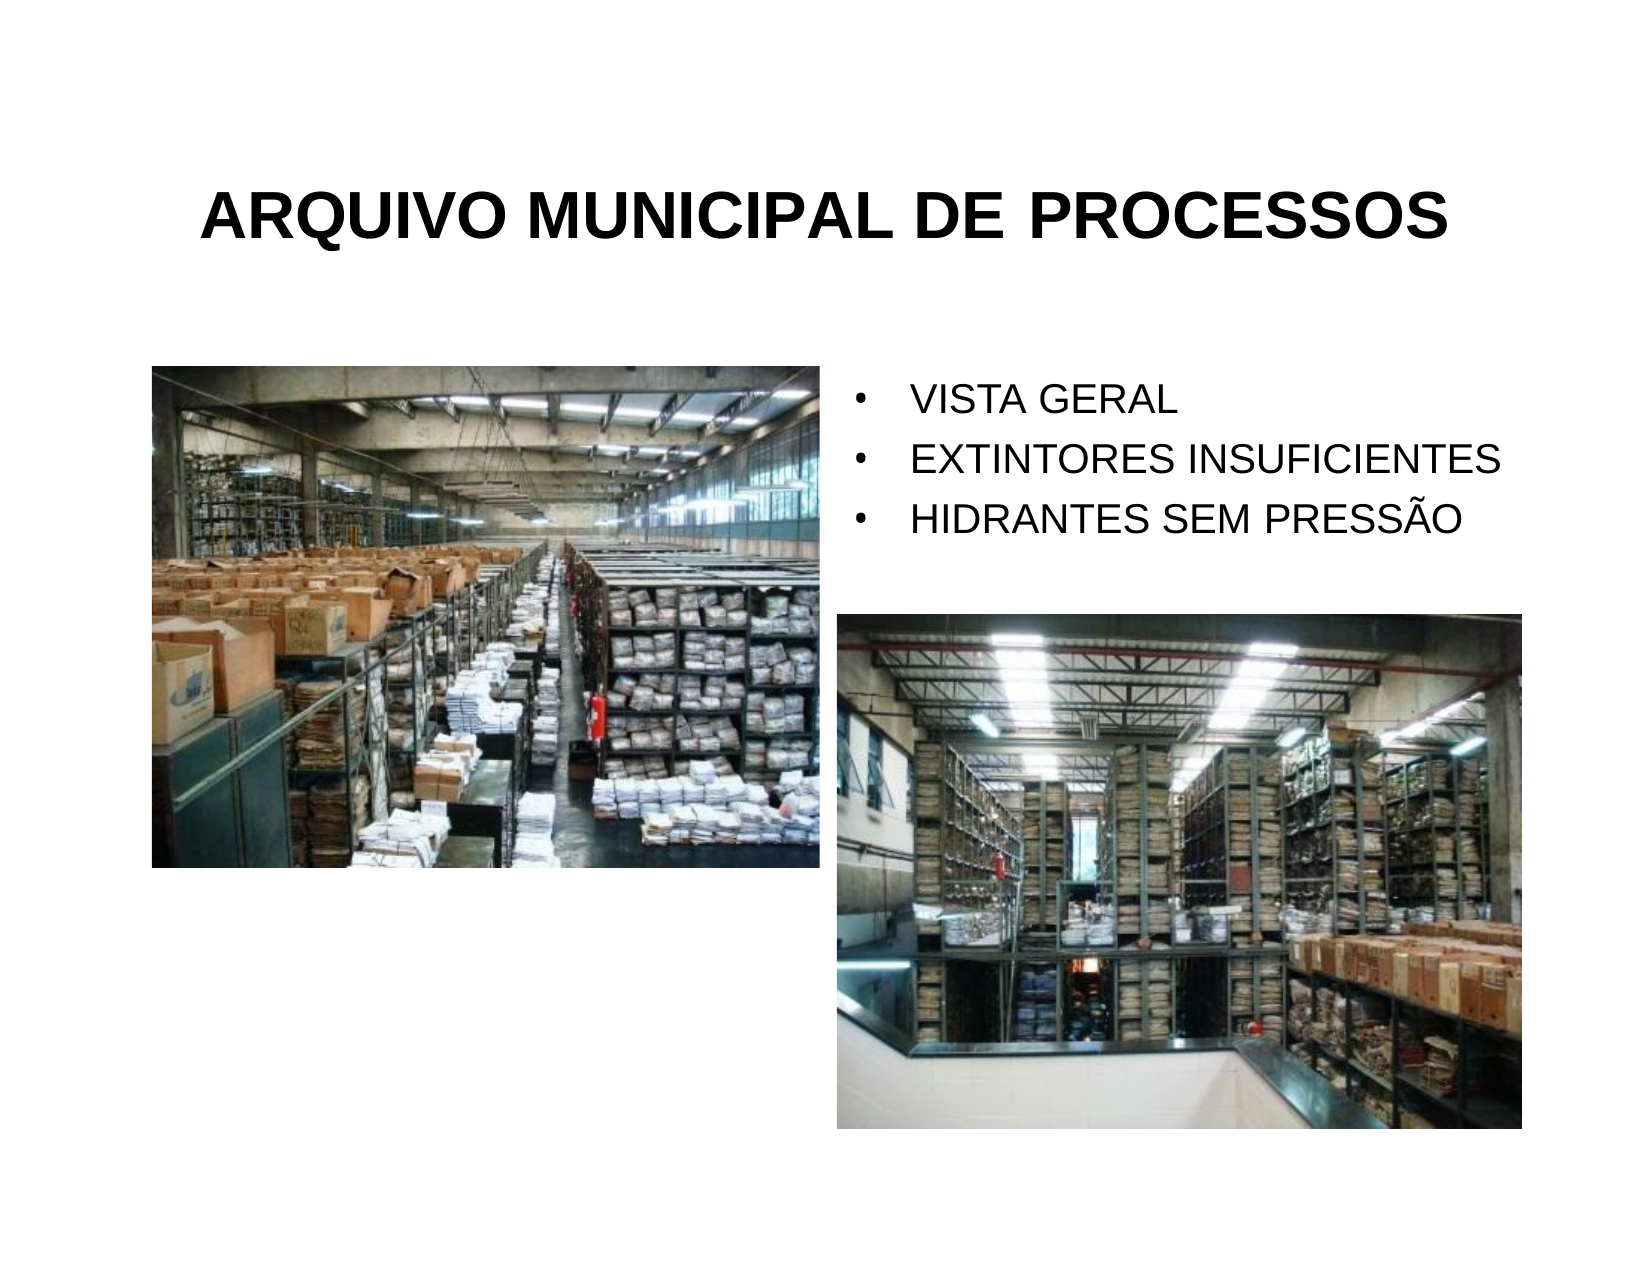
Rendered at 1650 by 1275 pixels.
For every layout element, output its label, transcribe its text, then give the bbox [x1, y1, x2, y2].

text_box [152, 366, 820, 867]
title ARQUIVO MUNICIPAL DE PROCESSOS [197, 170, 1453, 255]
text_box [837, 614, 1522, 1128]
text_box VISTA GERAL EXTINTORES INSUFICIENTES HIDRANTES SEM PRESSÃO [849, 360, 1505, 545]
